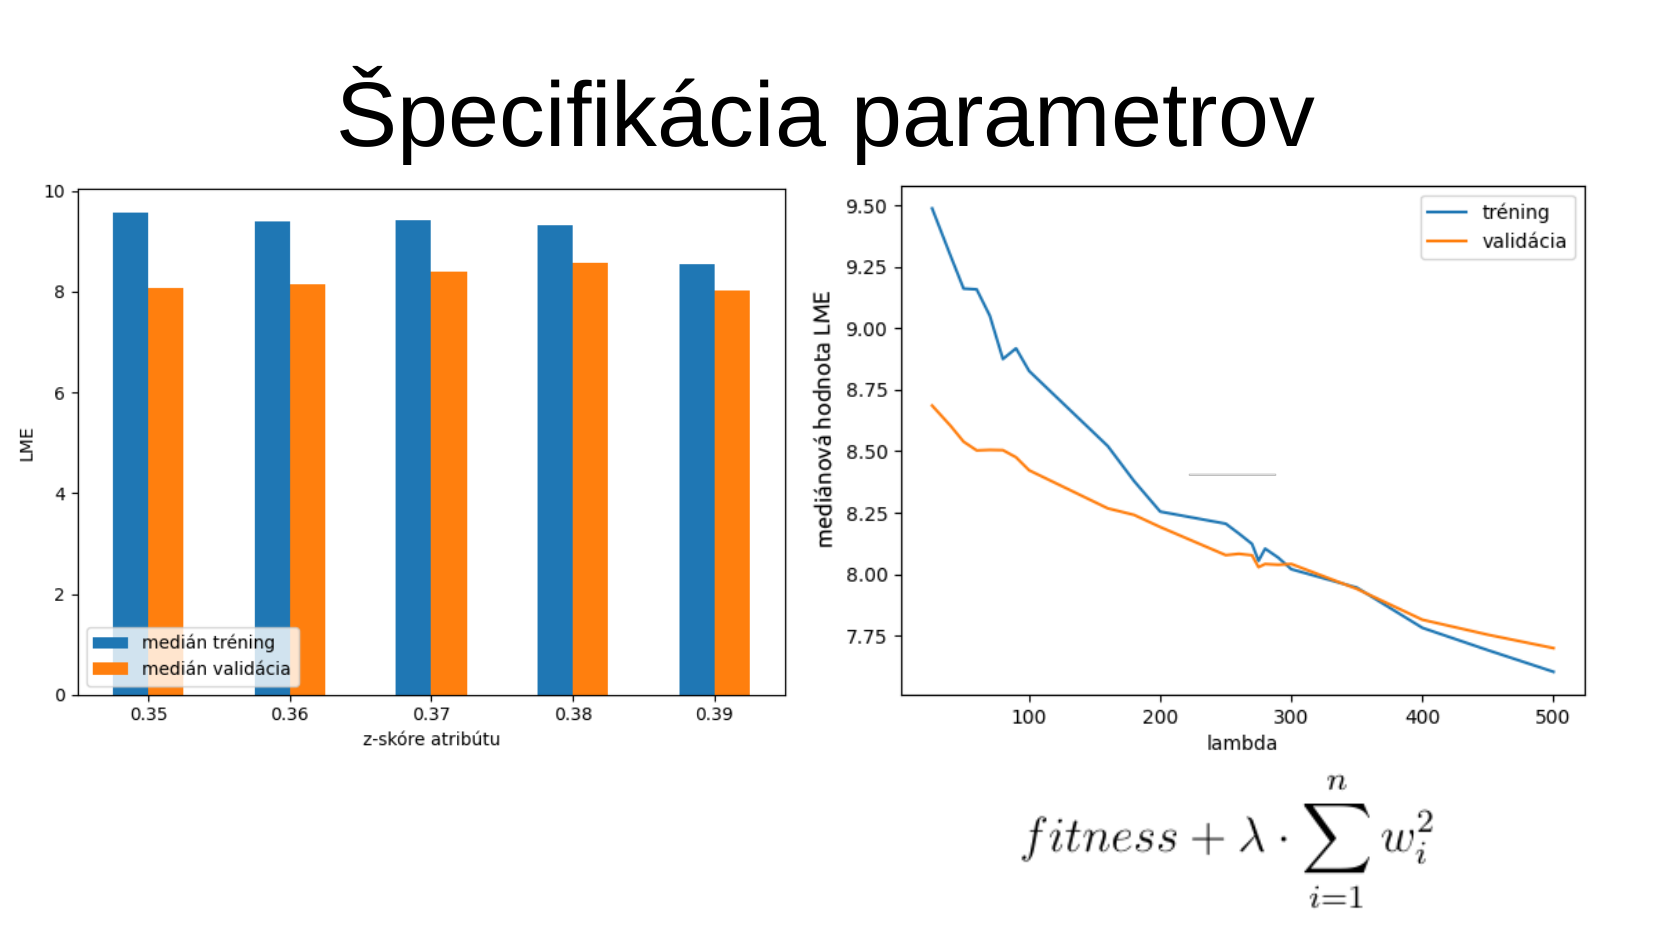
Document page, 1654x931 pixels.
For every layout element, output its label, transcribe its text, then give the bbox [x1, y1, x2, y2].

title Špecifikácia parametrov [82, 37, 1571, 193]
picture [0, 106, 1654, 924]
